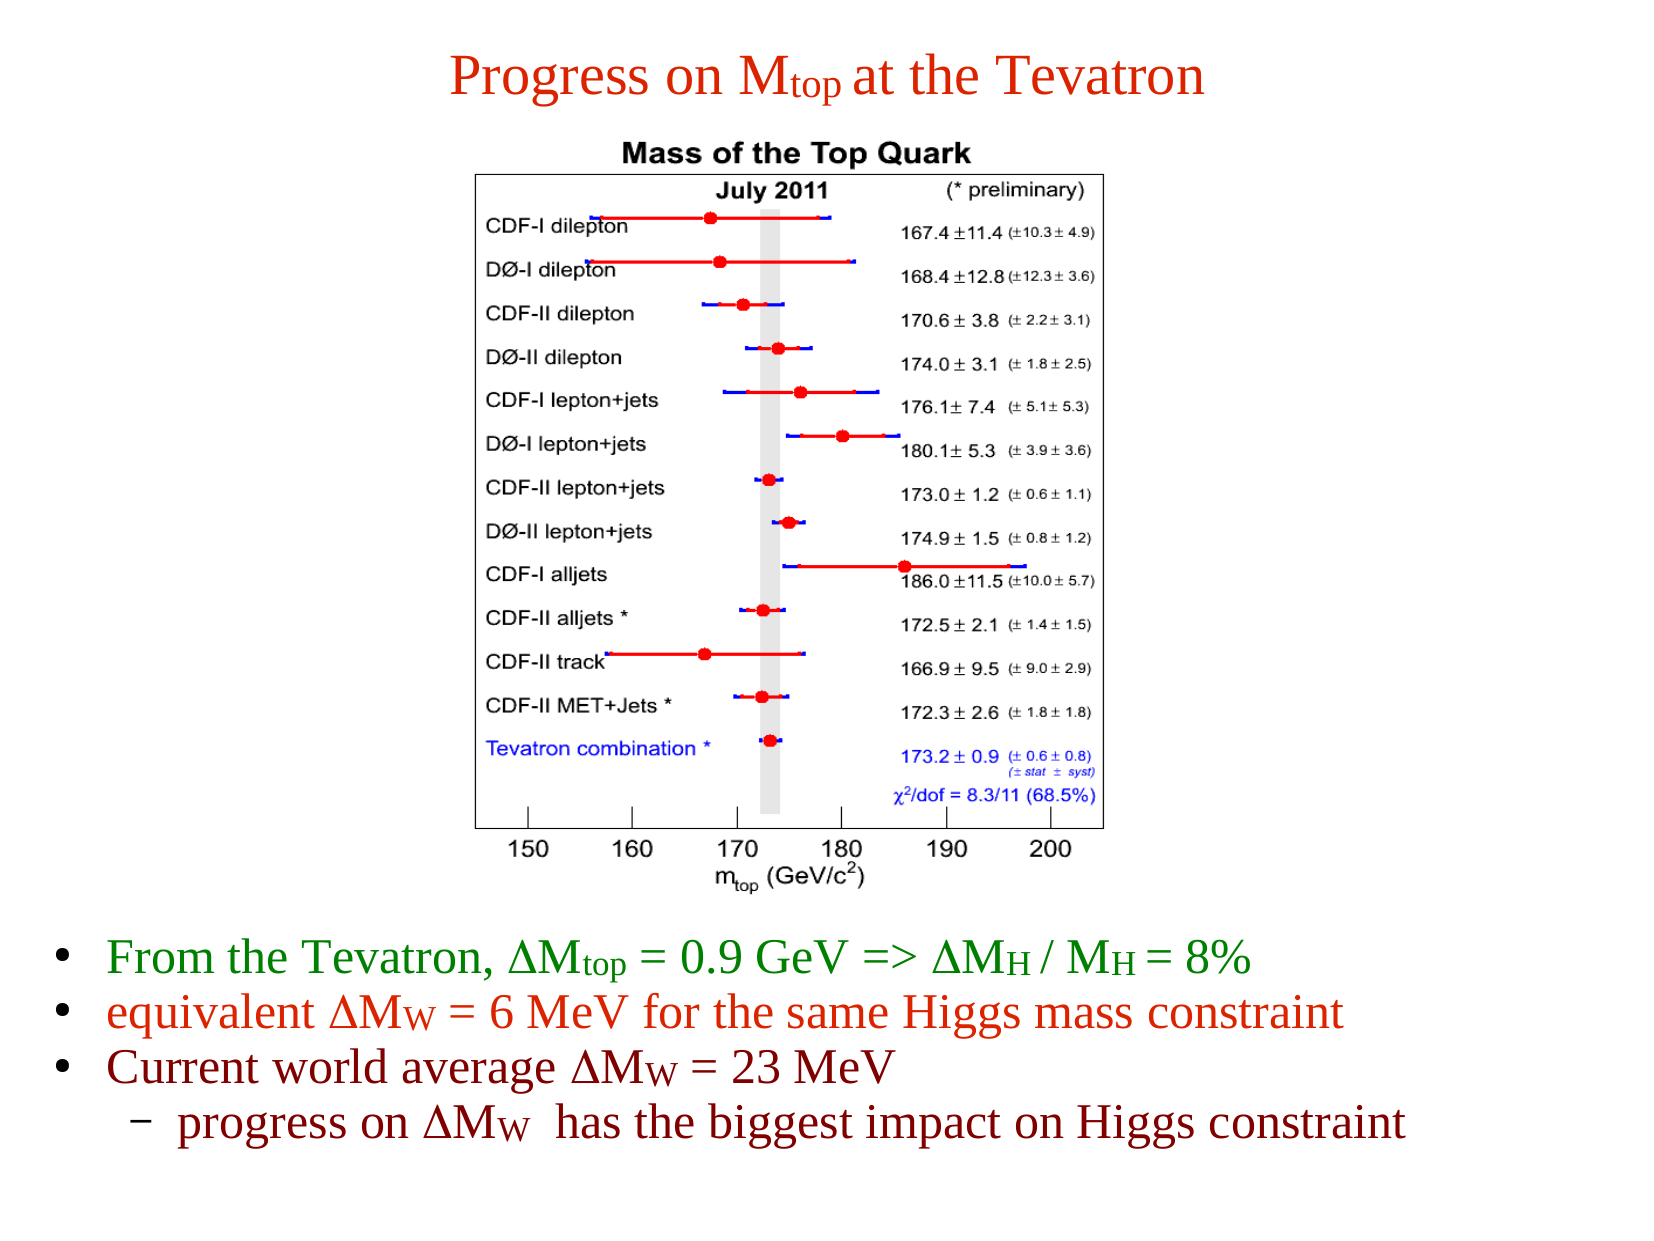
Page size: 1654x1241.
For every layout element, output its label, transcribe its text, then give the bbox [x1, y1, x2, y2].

title Progress on Mtop at the Tevatron [121, 8, 1534, 141]
picture [441, 128, 1138, 907]
list From the Tevatron, ΔMtop = 0.9 GeV => ΔMH / MH = 8% equivalent ΔMW = 6 MeV for the same Higgs mass constraint Current world average ΔMW = 23 MeV progress on ΔMW has the biggest impact on Higgs constraint [36, 928, 1642, 1241]
